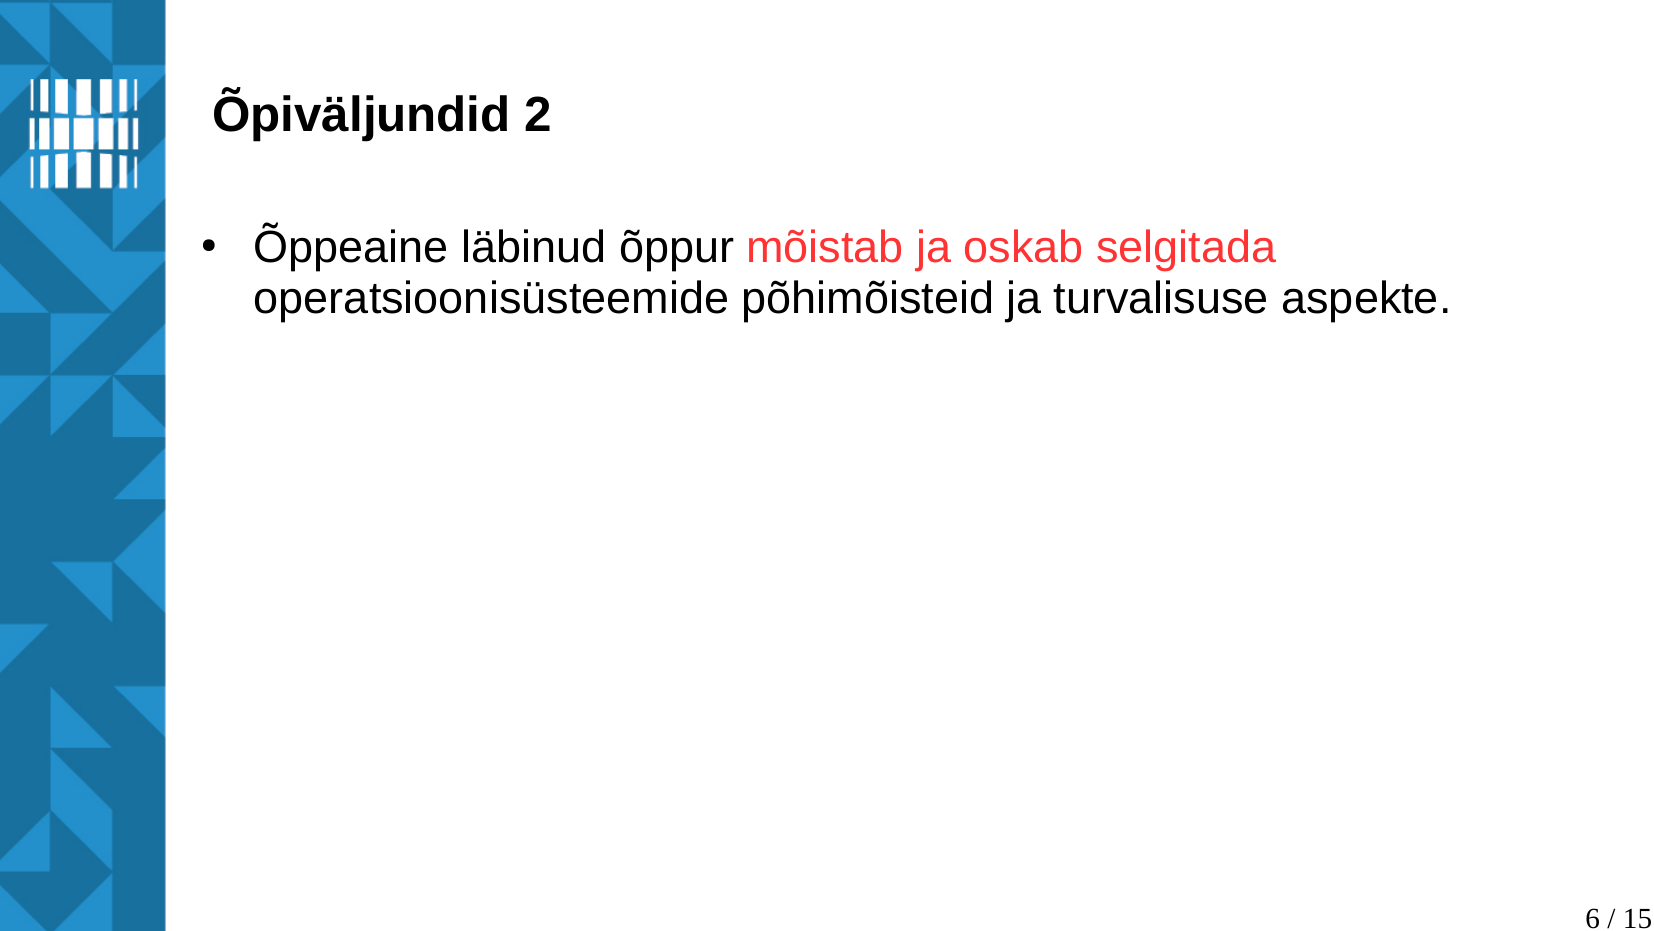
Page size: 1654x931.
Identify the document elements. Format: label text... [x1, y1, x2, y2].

list Õppeaine läbinud õppur mõistab ja oskab selgitada operatsioonisüsteemide põhimõisteid ja turvalisuse aspekte. [183, 222, 1639, 762]
title Õpiväljundid 2 [212, 37, 1625, 193]
